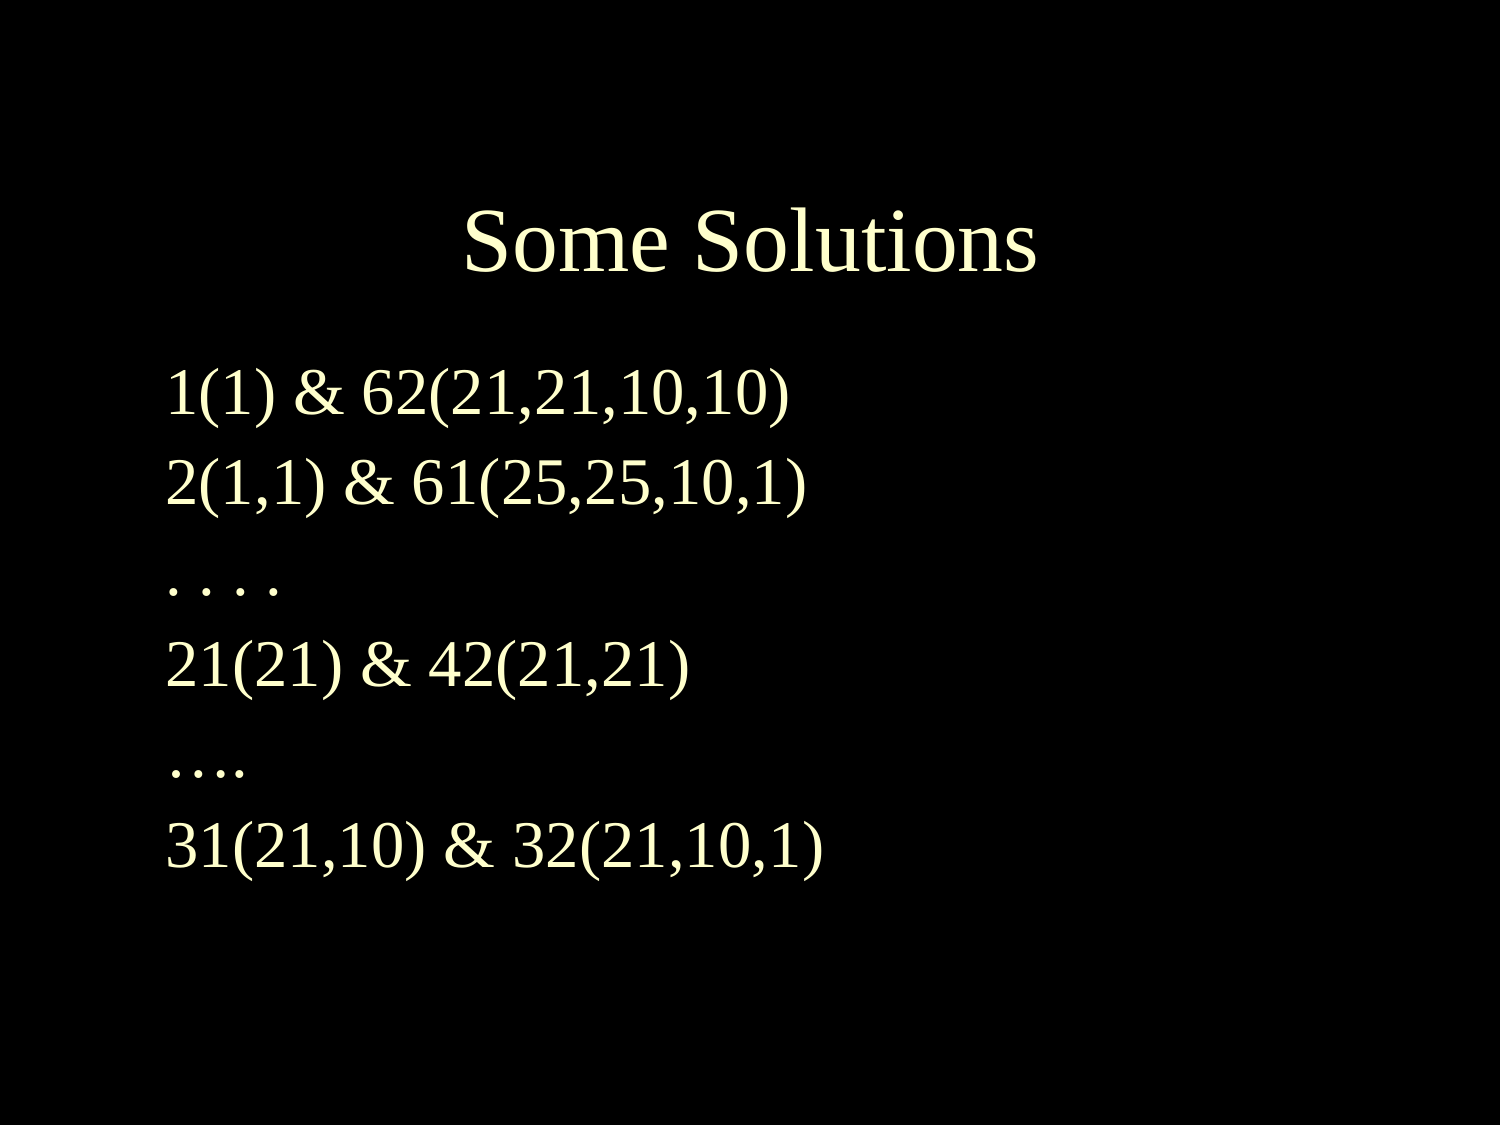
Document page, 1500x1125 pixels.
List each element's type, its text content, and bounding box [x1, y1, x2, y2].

title Some Solutions [22, 145, 1480, 336]
list 1(1) & 62(21,21,10,10) 2(1,1) & 61(25,25,10,1) . . . . 21(21) & 42(21,21) …. 31(21,10) & 32(21,10,1) [150, 347, 1482, 1026]
